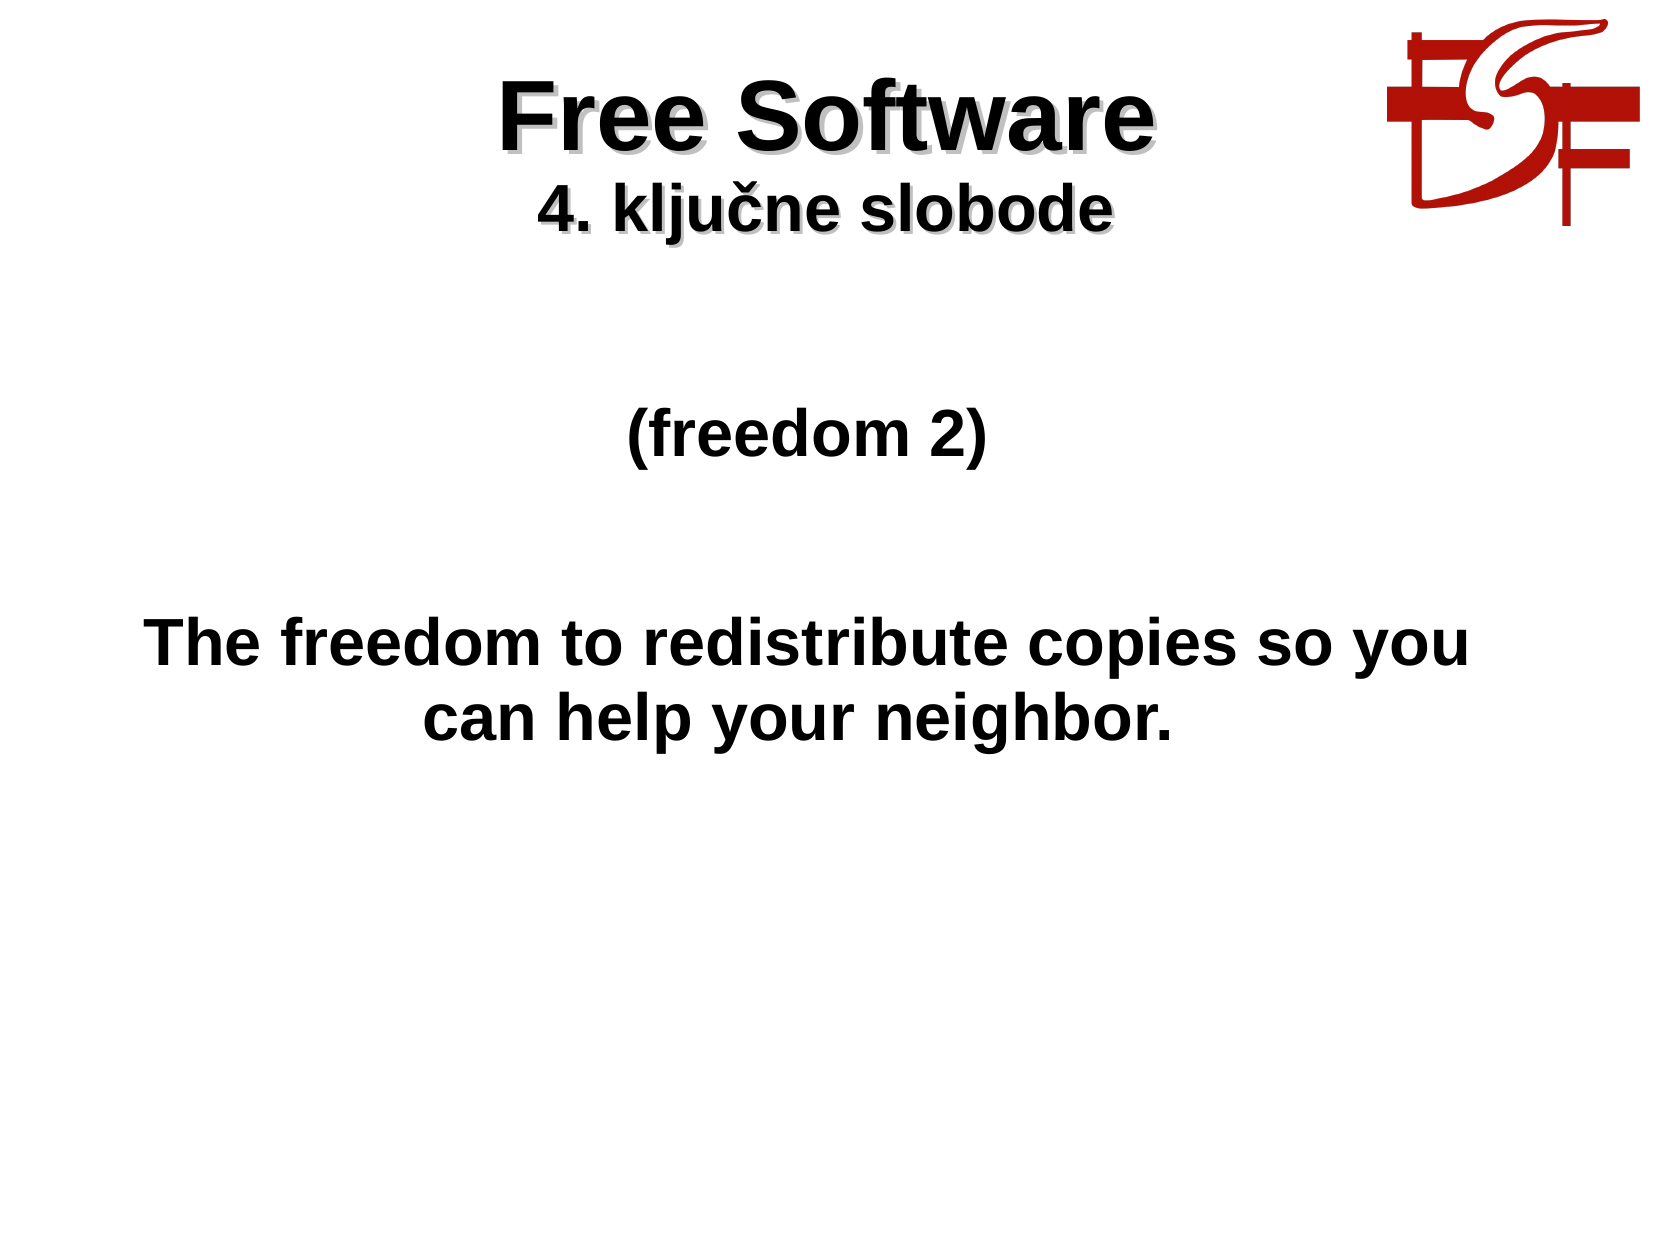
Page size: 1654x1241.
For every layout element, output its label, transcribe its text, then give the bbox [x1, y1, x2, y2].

title Free Software 4. ključne slobode [82, 56, 1571, 250]
list (freedom 2) The freedom to redistribute copies so you can help your neighbor. [45, 396, 1501, 1201]
picture [1387, 17, 1640, 226]
